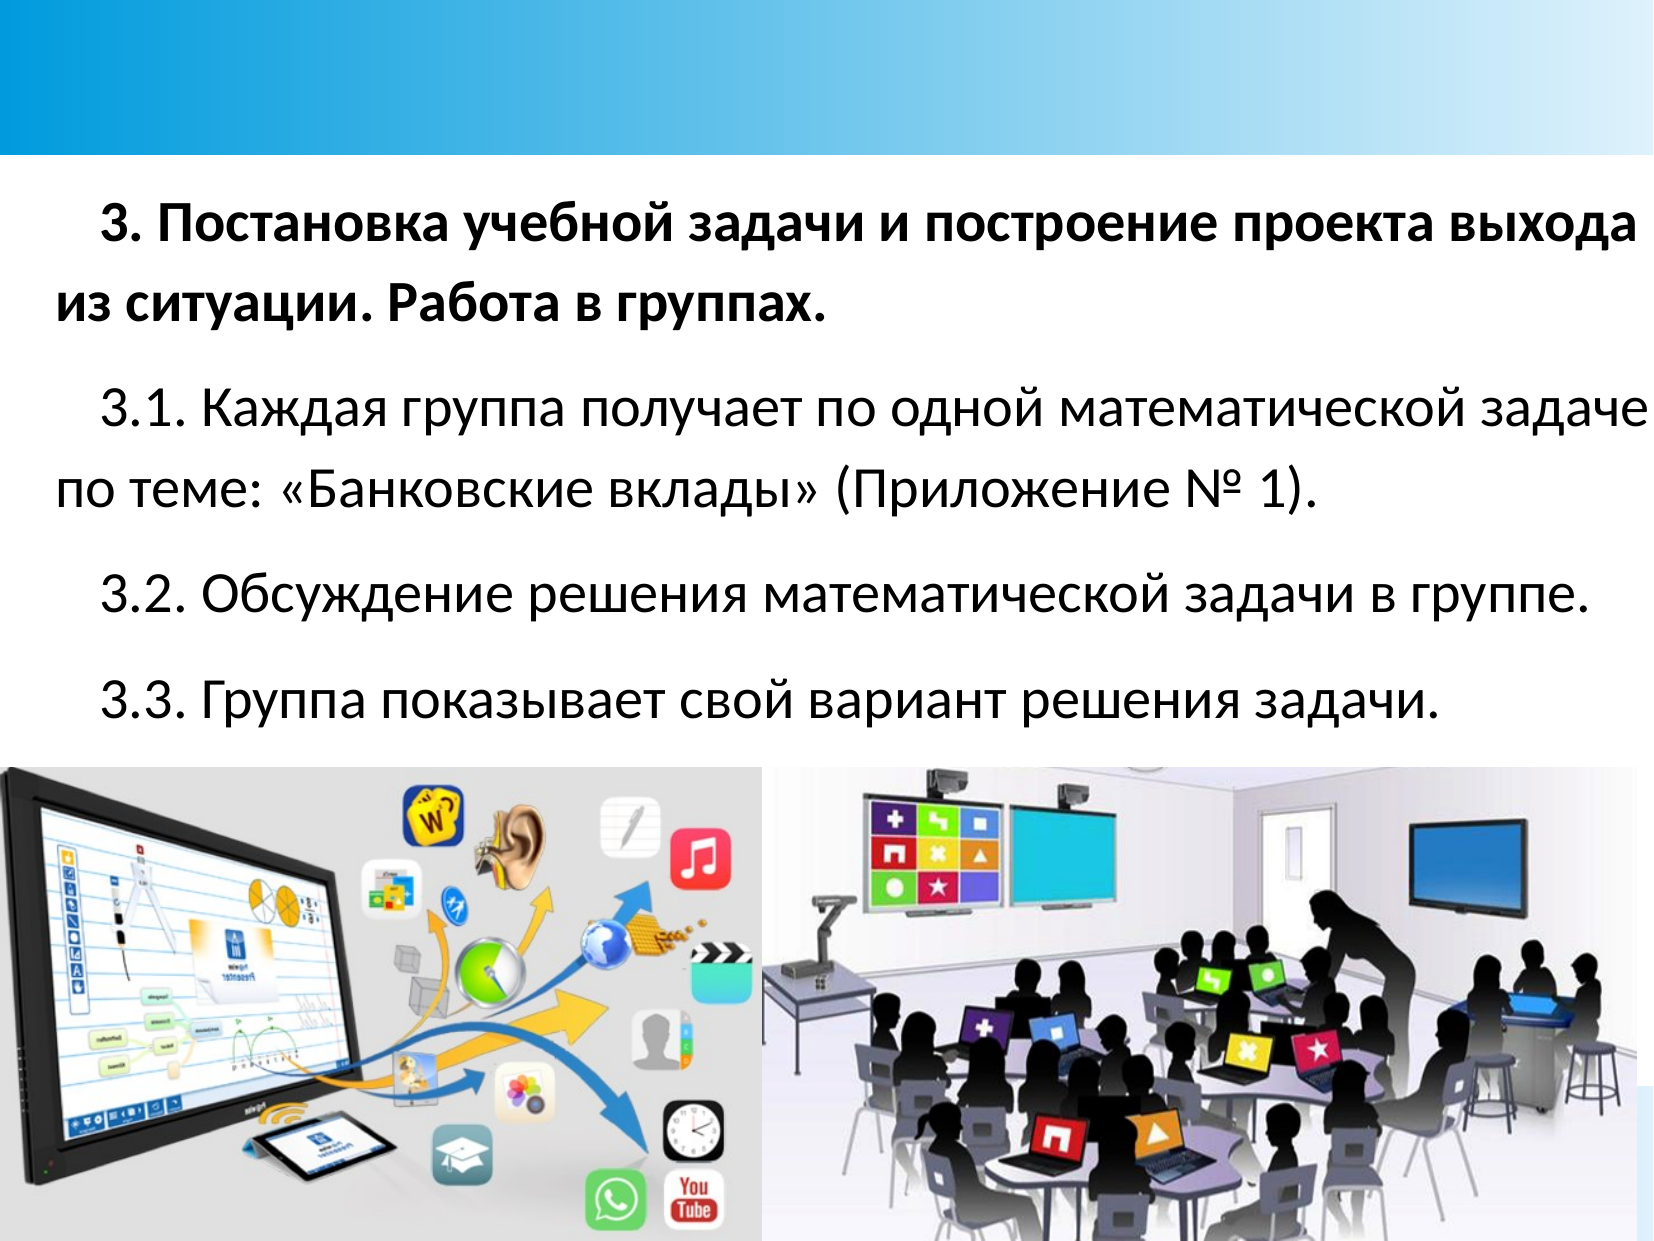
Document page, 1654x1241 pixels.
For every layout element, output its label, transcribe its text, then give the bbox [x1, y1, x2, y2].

text_box 3. Постановка учебной задачи и построение проекта выхода из ситуации. Работа в группах. 3.1. Каждая группа получает по одной математической задаче по теме: «Банковские вклады» (Приложение № 1). 3.2. Обсуждение решения математической задачи в группе. 3.3. Группа показывает свой вариант решения задачи. [40, 165, 1654, 737]
picture [0, 767, 1637, 1241]
